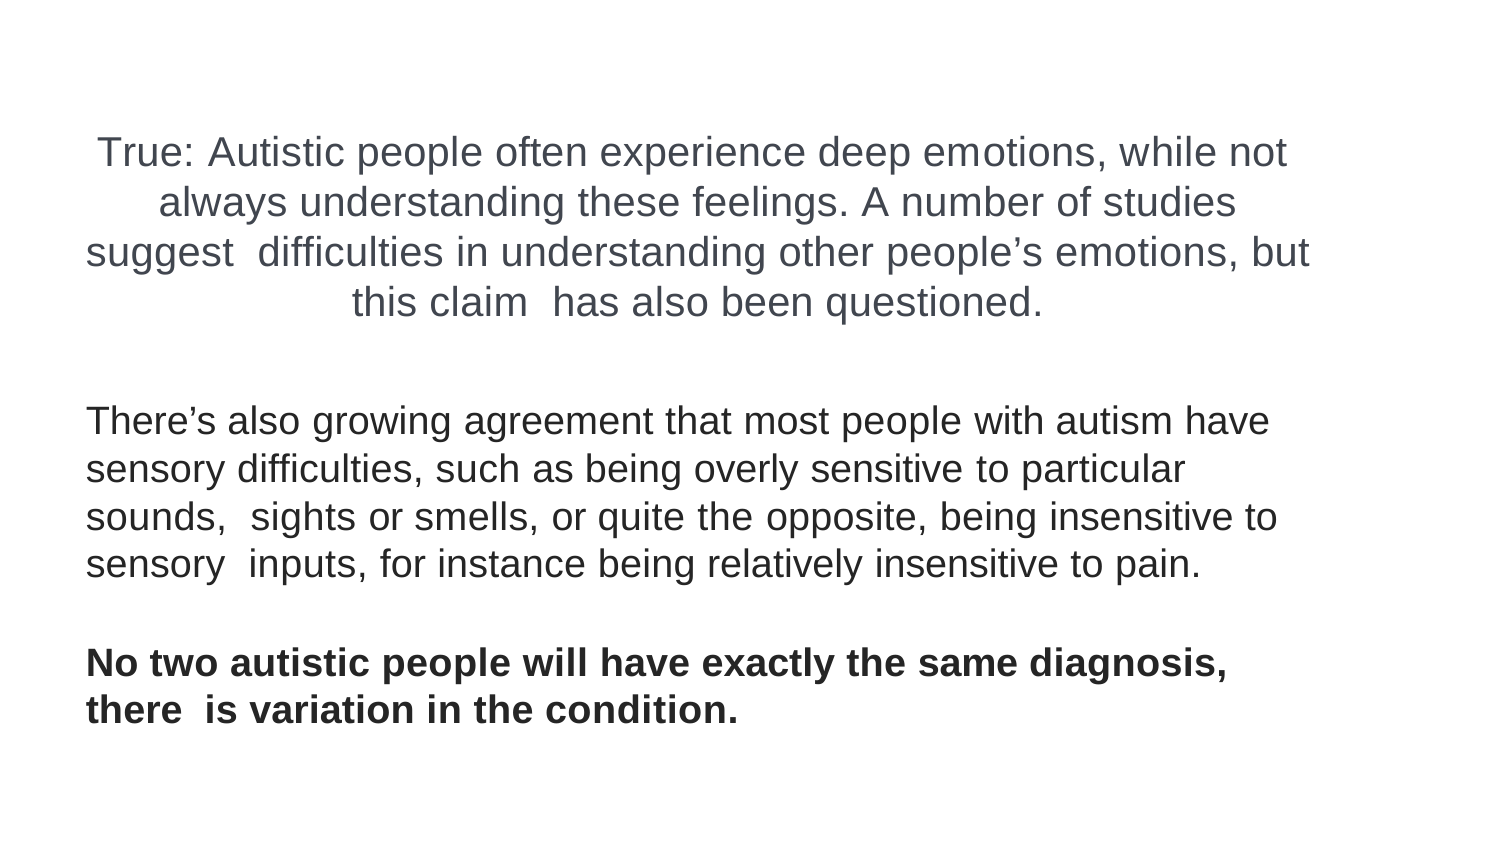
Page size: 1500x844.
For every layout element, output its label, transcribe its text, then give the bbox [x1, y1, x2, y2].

text_box There’s also growing agreement that most people with autism have sensory difficulties, such as being overly sensitive to particular sounds, sights or smells, or quite the opposite, being insensitive to sensory inputs, for instance being relatively insensitive to pain. No two autistic people will have exactly the same diagnosis, there is variation in the condition. [83, 391, 1336, 730]
title True: Autistic people often experience deep emotions, while not always understanding these feelings. A number of studies suggest difficulties in understanding other people’s emotions, but this claim has also been questioned. [83, 122, 1314, 328]
